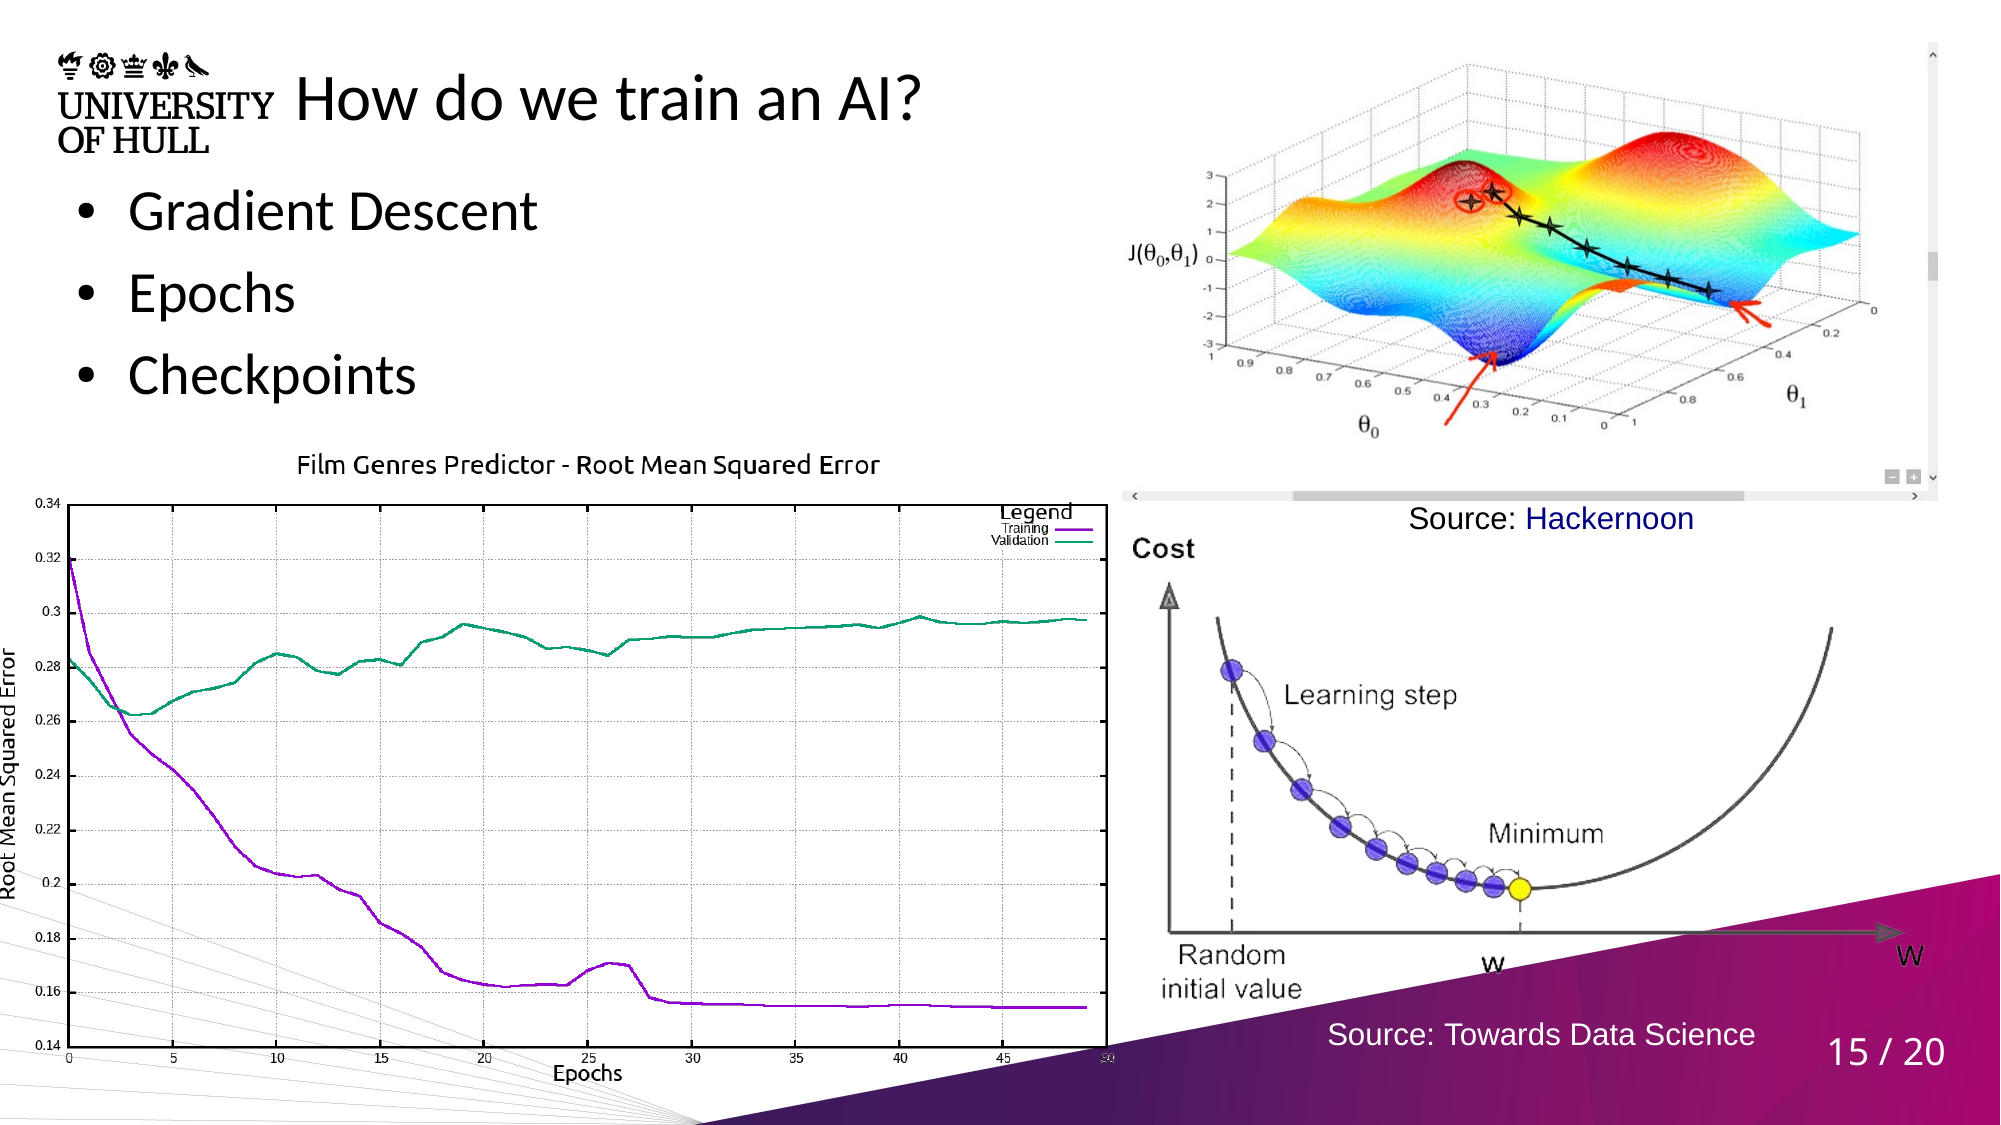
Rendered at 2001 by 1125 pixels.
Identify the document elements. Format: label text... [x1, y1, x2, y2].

text_box Source: Hackernoon [1393, 493, 1710, 537]
text_box <number> / 20 [1570, 1015, 1961, 1087]
text_box Source: Towards Data Science [1312, 1009, 1772, 1060]
title How do we train an AI? [295, 42, 1122, 166]
picture [0, 0, 2000, 1125]
list Gradient Descent Epochs Checkpoints [58, 188, 993, 452]
